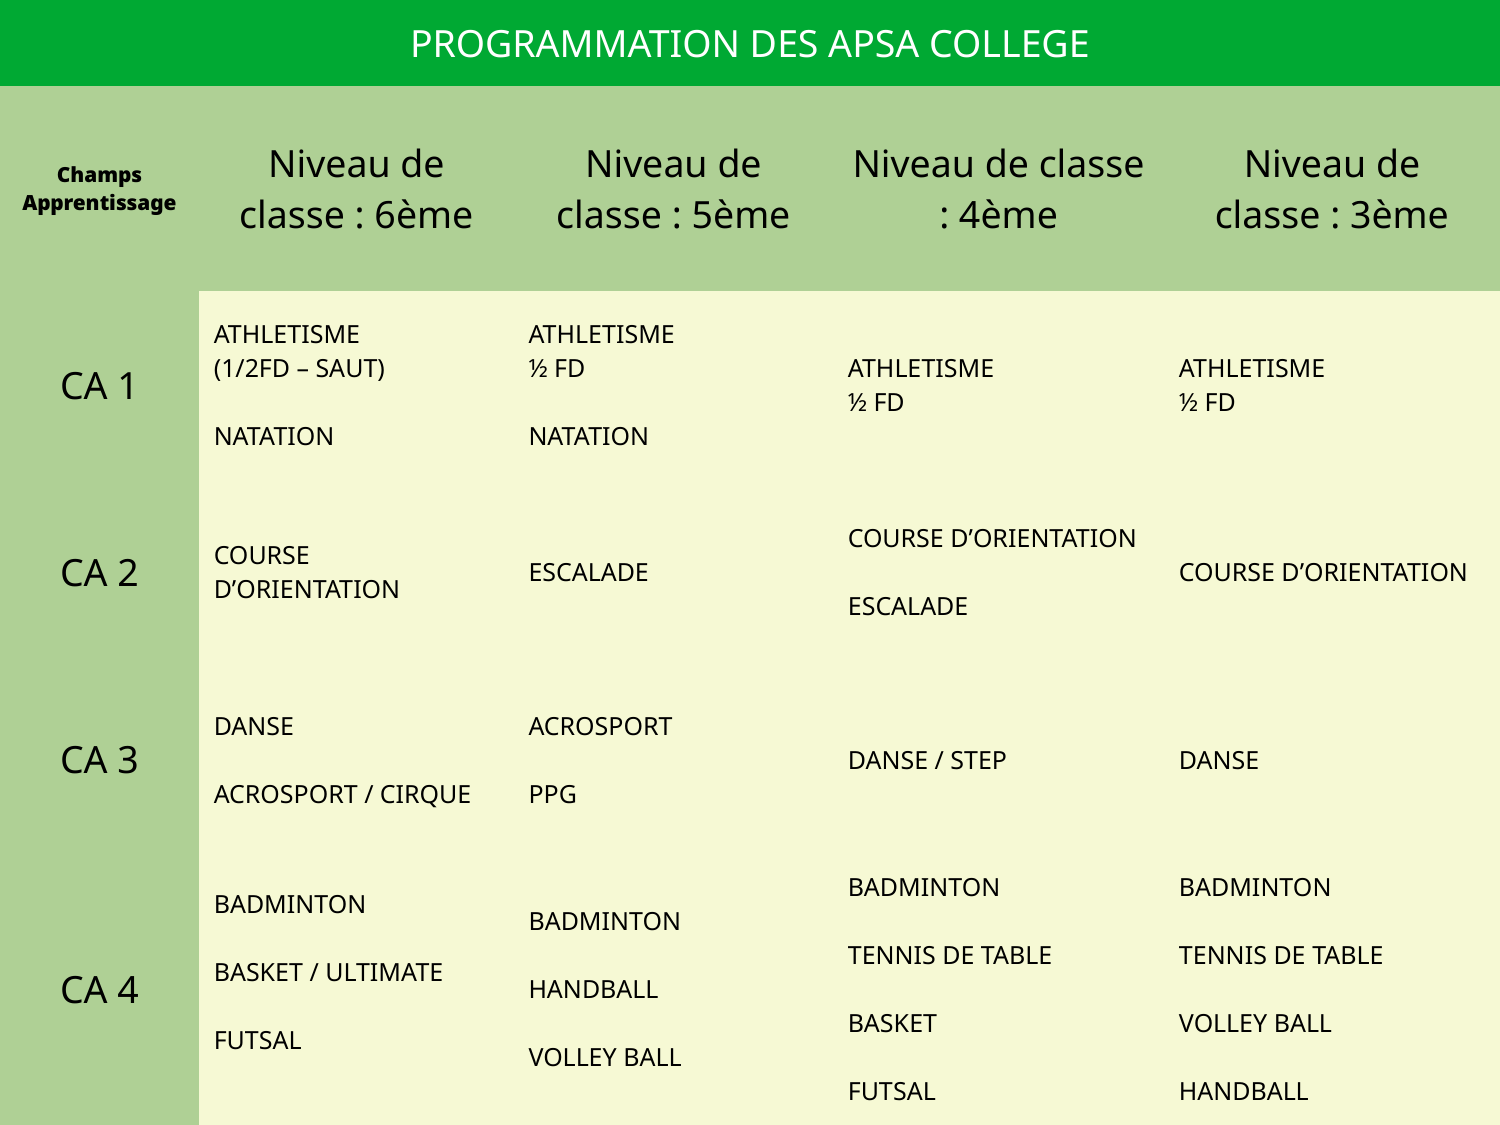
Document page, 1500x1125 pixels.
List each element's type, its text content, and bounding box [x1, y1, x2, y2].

table_cell Niveau de classe : 6ème [199, 86, 514, 291]
table_cell ATHLETISME (1/2FD – SAUT) NATATION [199, 291, 514, 478]
table_cell Niveau de classe : 4ème [833, 86, 1164, 291]
table_cell Champs Apprentissage [0, 86, 199, 291]
table_cell DANSE ACROSPORT / CIRQUE [199, 666, 514, 853]
table_cell ATHLETISME ½ FD [833, 291, 1164, 478]
table_cell BADMINTON TENNIS DE TABLE BASKET FUTSAL [833, 853, 1164, 1125]
table_cell BADMINTON TENNIS DE TABLE VOLLEY BALL HANDBALL [1164, 853, 1500, 1125]
table_cell DANSE [1164, 666, 1500, 853]
table_header PROGRAMMATION DES APSA COLLEGE [0, 0, 1500, 86]
table_cell COURSE D’ORIENTATION [199, 478, 514, 666]
table_cell ESCALADE [514, 478, 833, 666]
table_cell ACROSPORT PPG [514, 666, 833, 853]
table_cell CA 2 [0, 478, 199, 666]
table_cell COURSE D’ORIENTATION ESCALADE [833, 478, 1164, 666]
table_cell ATHLETISME ½ FD NATATION [514, 291, 833, 478]
table_cell BADMINTON BASKET / ULTIMATE FUTSAL [199, 853, 514, 1125]
table_cell DANSE / STEP [833, 666, 1164, 853]
table_cell COURSE D’ORIENTATION [1164, 478, 1500, 666]
table_cell CA 1 [0, 291, 199, 478]
table_cell BADMINTON HANDBALL VOLLEY BALL [514, 853, 833, 1125]
table_cell CA 3 [0, 666, 199, 853]
table_cell CA 4 [0, 853, 199, 1125]
table_cell Niveau de classe : 3ème [1164, 86, 1500, 291]
table_cell Niveau de classe : 5ème [514, 86, 833, 291]
table_cell ATHLETISME ½ FD [1164, 291, 1500, 478]
